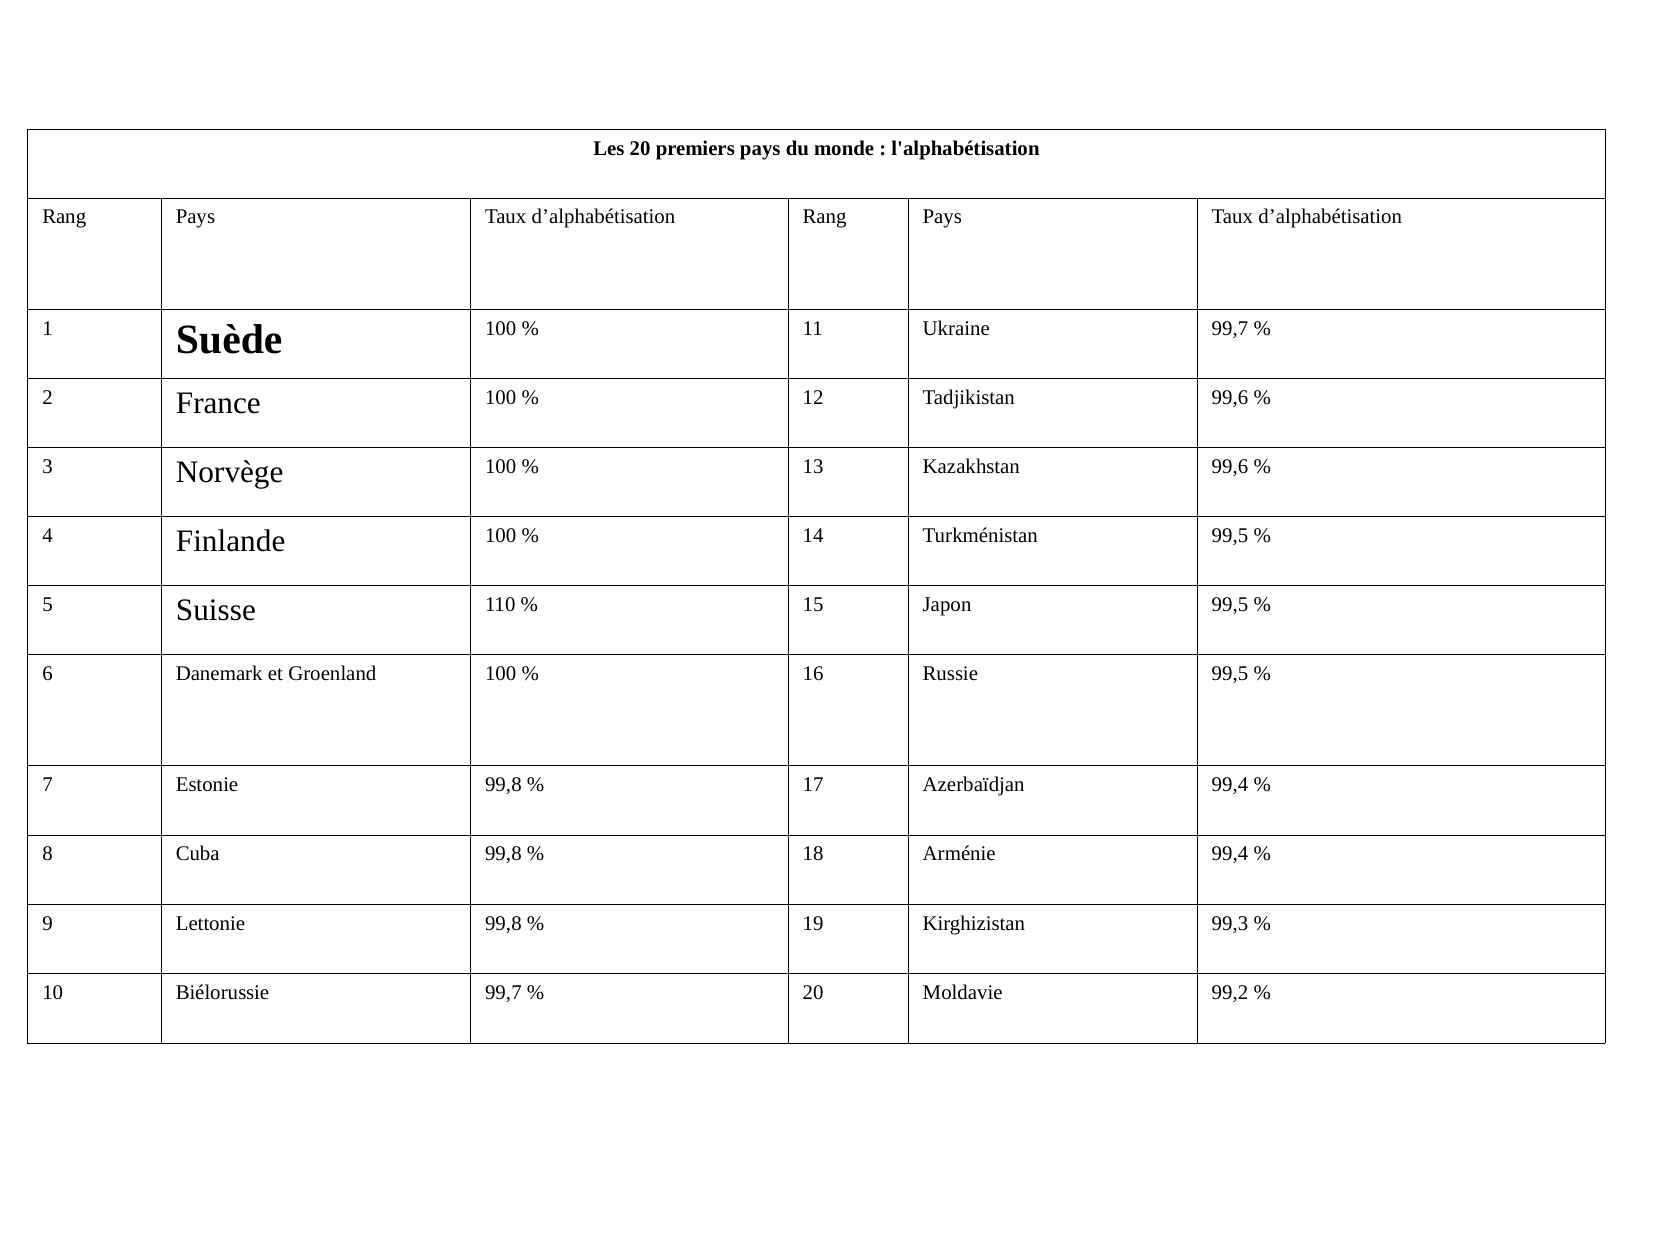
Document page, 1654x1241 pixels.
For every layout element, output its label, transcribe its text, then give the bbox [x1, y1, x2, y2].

table_cell 1 [28, 310, 161, 378]
table_cell 99,7 % [471, 974, 788, 1043]
table_cell 99,3 % [1198, 905, 1605, 973]
table_cell 20 [789, 974, 908, 1043]
table_cell 7 [28, 766, 161, 835]
table_cell Taux d’alphabétisation [471, 199, 788, 309]
table_cell Finlande [162, 517, 470, 585]
table_cell Rang [28, 199, 161, 309]
table_cell Suisse [162, 586, 470, 654]
table_cell 99,8 % [471, 905, 788, 973]
table_cell 10 [28, 974, 161, 1043]
table_cell Taux d’alphabétisation [1198, 199, 1605, 309]
table_cell Turkménistan [909, 517, 1197, 585]
table_cell Arménie [909, 836, 1197, 904]
table_cell Ukraine [909, 310, 1197, 378]
table_cell Rang [789, 199, 908, 309]
table_cell 19 [789, 905, 908, 973]
table_cell Moldavie [909, 974, 1197, 1043]
table_cell Kazakhstan [909, 448, 1197, 516]
table_cell 100 % [471, 448, 788, 516]
table_cell 99,7 % [1198, 310, 1605, 378]
table_cell Kirghizistan [909, 905, 1197, 973]
table_cell 4 [28, 517, 161, 585]
table_cell Tadjikistan [909, 379, 1197, 447]
table_cell 100 % [471, 655, 788, 765]
table_cell 17 [789, 766, 908, 835]
table_cell 2 [28, 379, 161, 447]
table_cell 16 [789, 655, 908, 765]
table_cell 13 [789, 448, 908, 516]
table_cell 99,5 % [1198, 655, 1605, 765]
table_cell 9 [28, 905, 161, 973]
table_cell Lettonie [162, 905, 470, 973]
table_cell 99,6 % [1198, 448, 1605, 516]
table_cell Cuba [162, 836, 470, 904]
table_cell Danemark et Groenland [162, 655, 470, 765]
table_cell 99,5 % [1198, 586, 1605, 654]
table_cell 99,4 % [1198, 766, 1605, 835]
table_cell 8 [28, 836, 161, 904]
table_cell 15 [789, 586, 908, 654]
table_cell 5 [28, 586, 161, 654]
table_cell 99,8 % [471, 766, 788, 835]
table_cell 110 % [471, 586, 788, 654]
table_cell 100 % [471, 379, 788, 447]
table_cell 99,8 % [471, 836, 788, 904]
table_cell Azerbaïdjan [909, 766, 1197, 835]
table_cell 14 [789, 517, 908, 585]
table_cell Suède [162, 310, 470, 378]
table_cell 99,2 % [1198, 974, 1605, 1043]
table_cell Norvège [162, 448, 470, 516]
table_cell 99,5 % [1198, 517, 1605, 585]
table_cell Pays [909, 199, 1197, 309]
table_cell 11 [789, 310, 908, 378]
table_cell France [162, 379, 470, 447]
table_header Les 20 premiers pays du monde : l'alphabétisation [28, 130, 1605, 198]
table_cell Japon [909, 586, 1197, 654]
table_cell 3 [28, 448, 161, 516]
table_cell 99,6 % [1198, 379, 1605, 447]
table_cell 99,4 % [1198, 836, 1605, 904]
table_cell 18 [789, 836, 908, 904]
table_cell 100 % [471, 310, 788, 378]
table_cell 100 % [471, 517, 788, 585]
table_cell 6 [28, 655, 161, 765]
table_cell Biélorussie [162, 974, 470, 1043]
table_cell 12 [789, 379, 908, 447]
table_cell Pays [162, 199, 470, 309]
table_cell Russie [909, 655, 1197, 765]
table_cell Estonie [162, 766, 470, 835]
